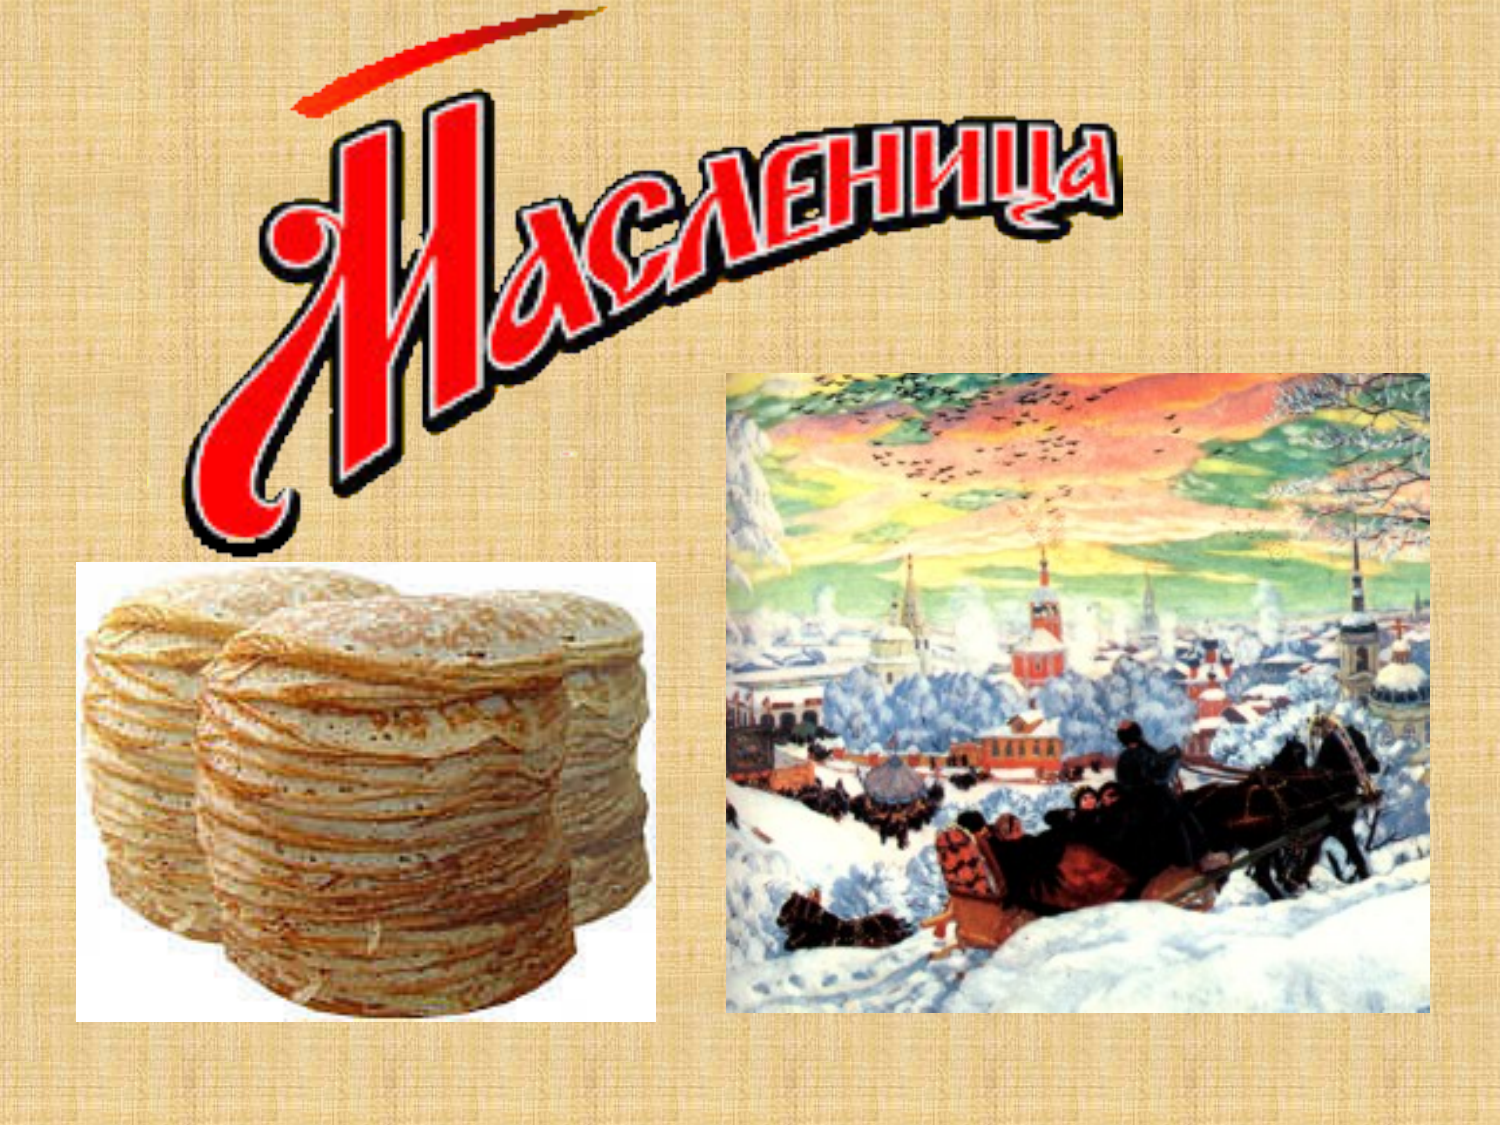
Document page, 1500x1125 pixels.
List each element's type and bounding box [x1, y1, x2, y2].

picture [0, 0, 1500, 1125]
text_box [726, 373, 1430, 1013]
